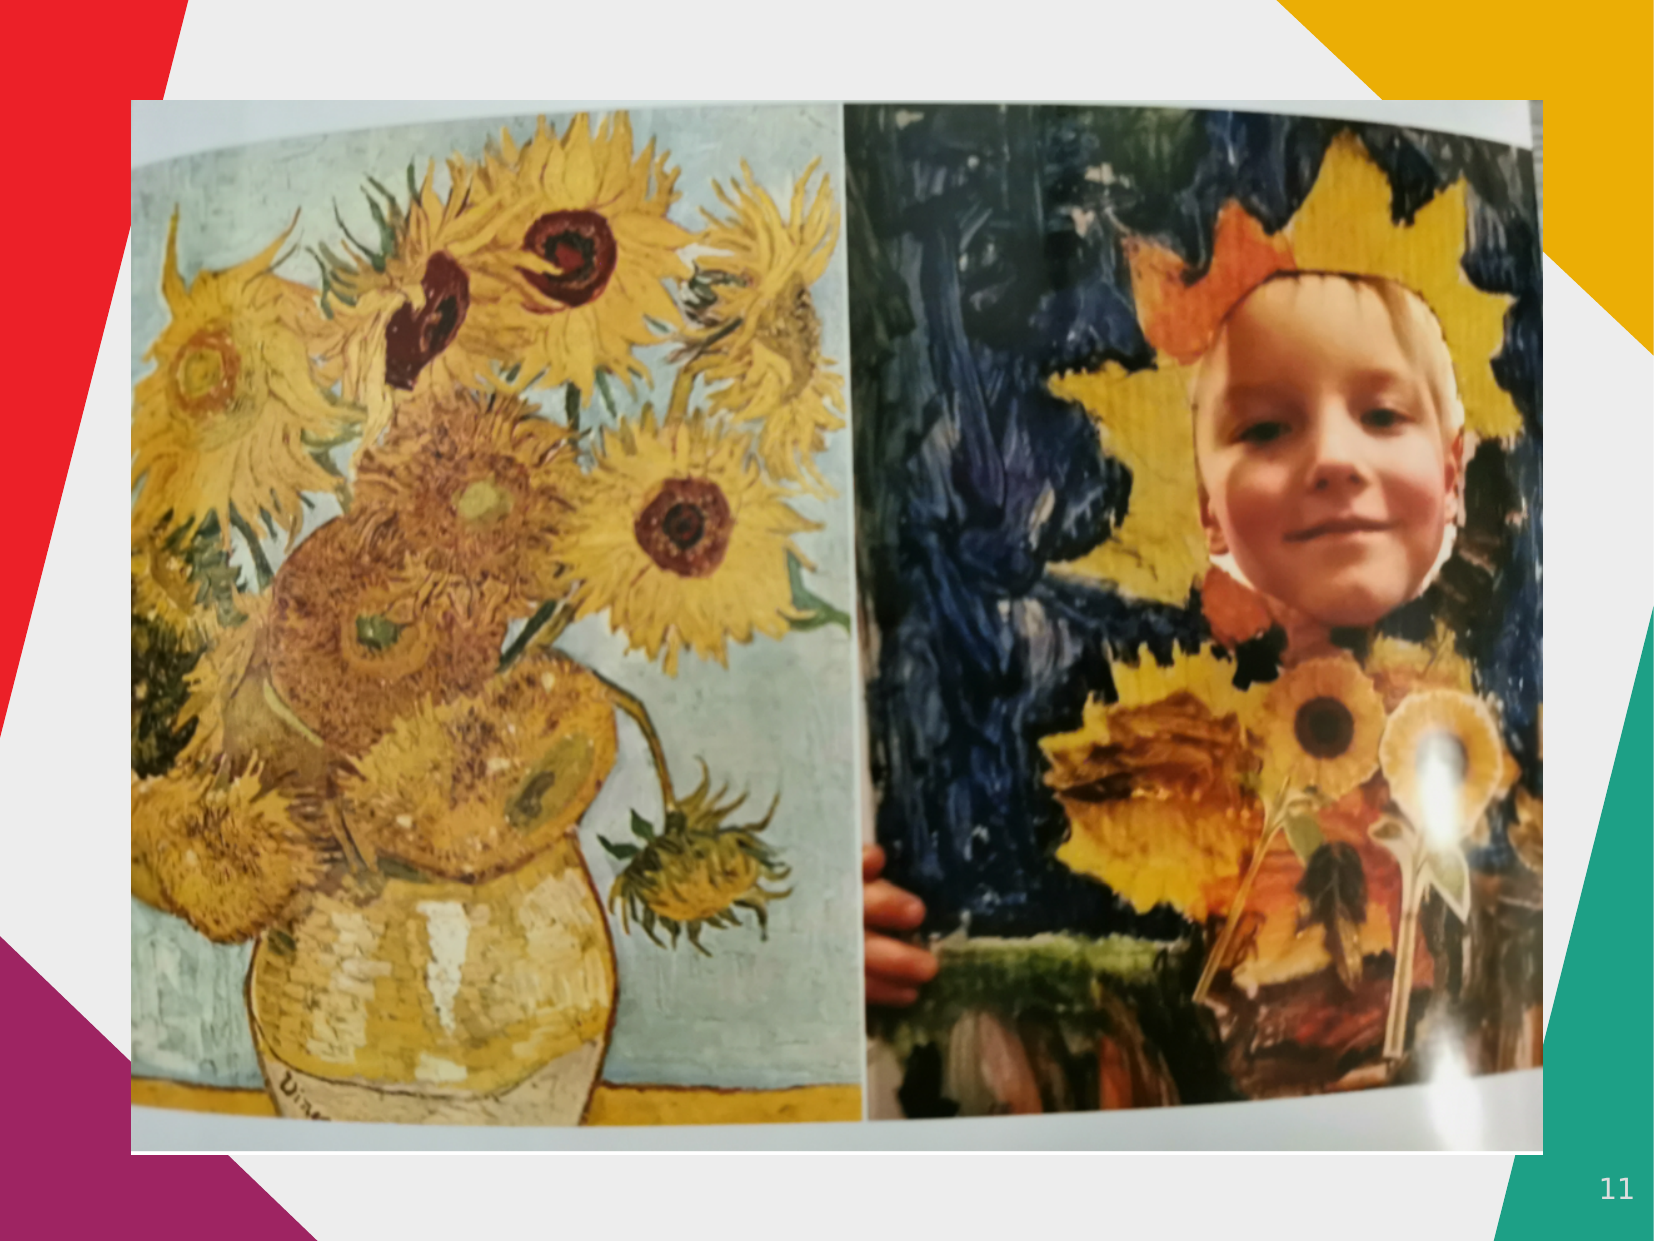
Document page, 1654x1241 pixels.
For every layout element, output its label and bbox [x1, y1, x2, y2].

picture [131, 100, 1543, 1155]
